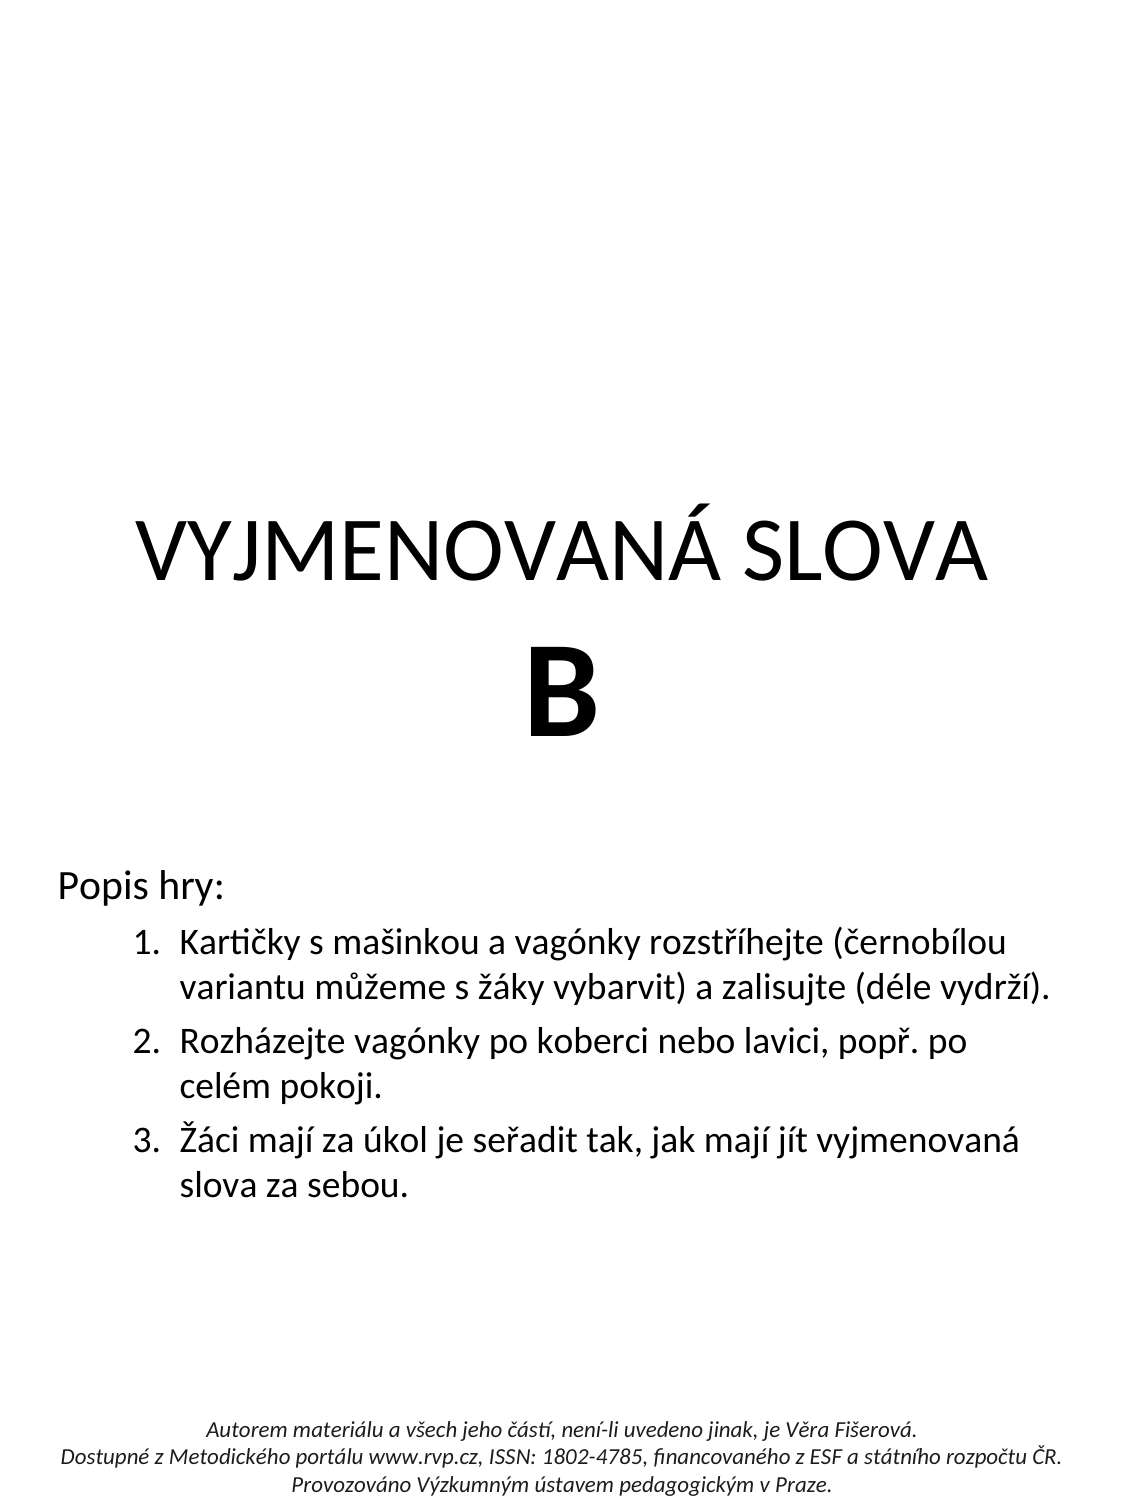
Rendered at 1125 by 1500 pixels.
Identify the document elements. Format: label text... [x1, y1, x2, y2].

title VYJMENOVANÁ SLOVA B [84, 465, 1041, 788]
text_box Autorem materiálu a všech jeho částí, není-li uvedeno jinak, je Věra Fišerová. Dostupné z Metodického portálu www.rvp.cz, ISSN: 1802-4785, financovaného z ESF a státního rozpočtu ČR. Provozováno Výzkumným ústavem pedagogickým v Praze. [0, 1411, 1125, 1500]
text_box Popis hry: Kartičky s mašinkou a vagónky rozstříhejte (černobílou variantu můžeme s žáky vybarvit) a zalisujte (déle vydrží). Rozházejte vagónky po koberci nebo lavici, popř. po celém pokoji. Žáci mají za úkol je seřadit tak, jak mají jít vyjmenovaná slova za sebou. [42, 849, 1083, 1234]
